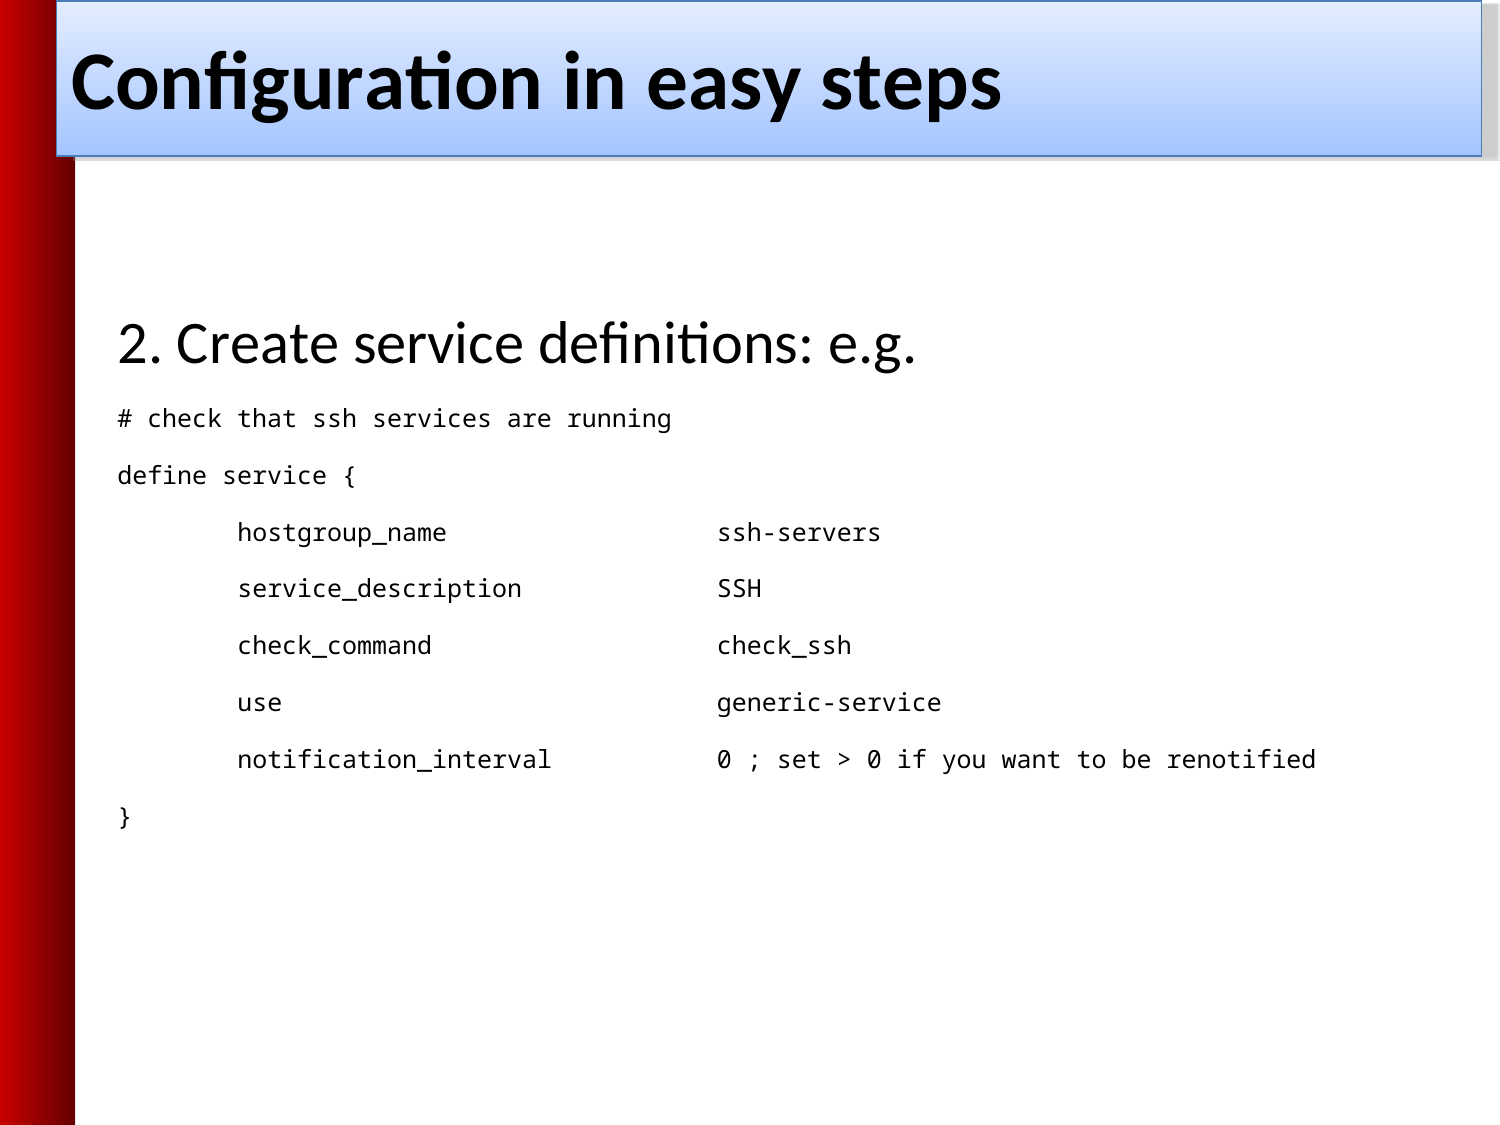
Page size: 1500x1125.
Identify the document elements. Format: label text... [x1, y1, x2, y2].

text_box 2. Create service definitions: e.g. # check that ssh services are running define service { hostgroup_name ssh-servers service_description SSH check_command check_ssh use generic-service notification_interval 0 ; set > 0 if you want to be renotified } [87, 200, 1438, 1088]
text_box Configuration in easy steps [56, 0, 1482, 157]
